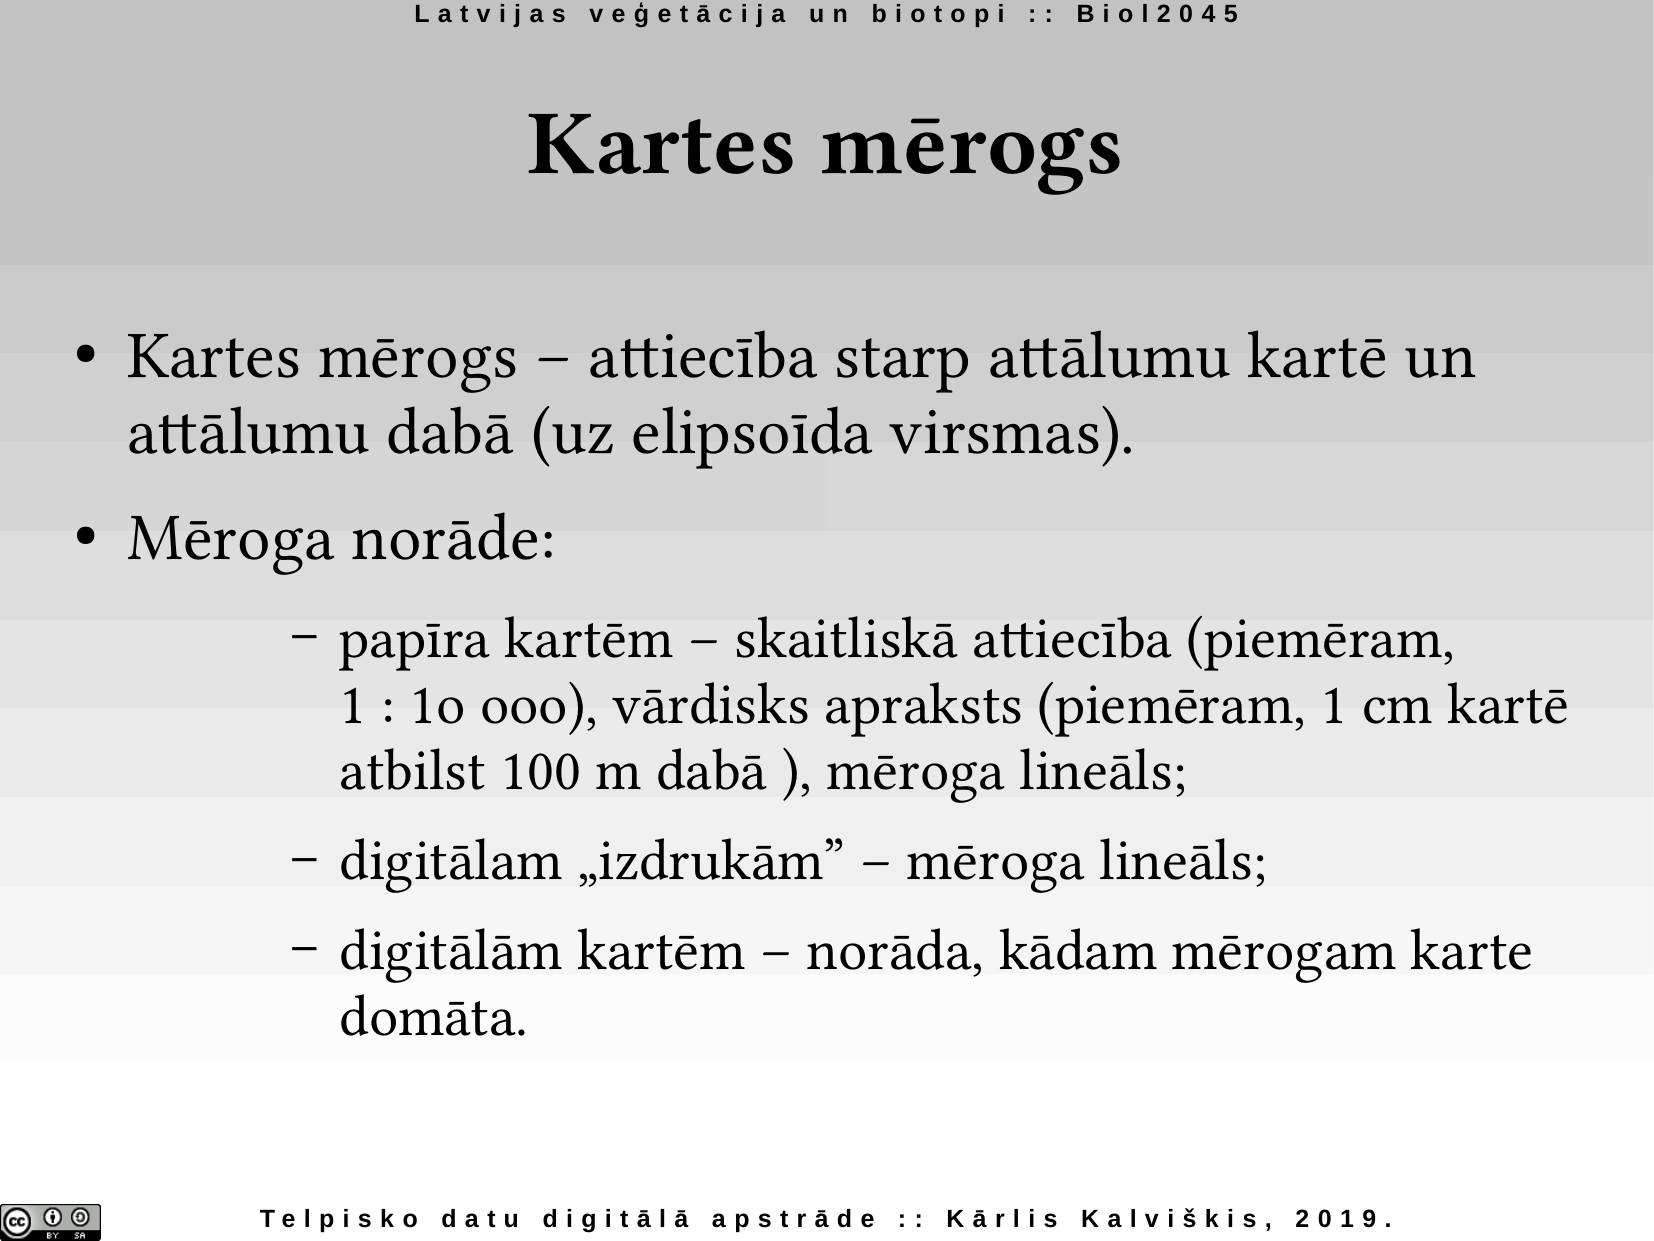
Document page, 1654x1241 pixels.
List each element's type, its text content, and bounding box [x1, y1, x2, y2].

picture [0, 287, 1654, 1241]
list Kartes mērogs – attiecība starp attālumu kartē un attālumu dabā (uz elipsoīda virsmas). Mēroga norāde: papīra kartēm – skaitliskā attiecība (piemēram, 1 : 1o ooo), vārdisks apraksts (piemēram, 1 cm kartē atbilst 100 m dabā ), mēroga lineāls; digitālam „izdrukām” – mēroga lineāls; digitālām kartēm – norāda, kādam mērogam karte domāta. [56, 317, 1600, 1175]
title Kartes mērogs [0, 1, 1654, 287]
